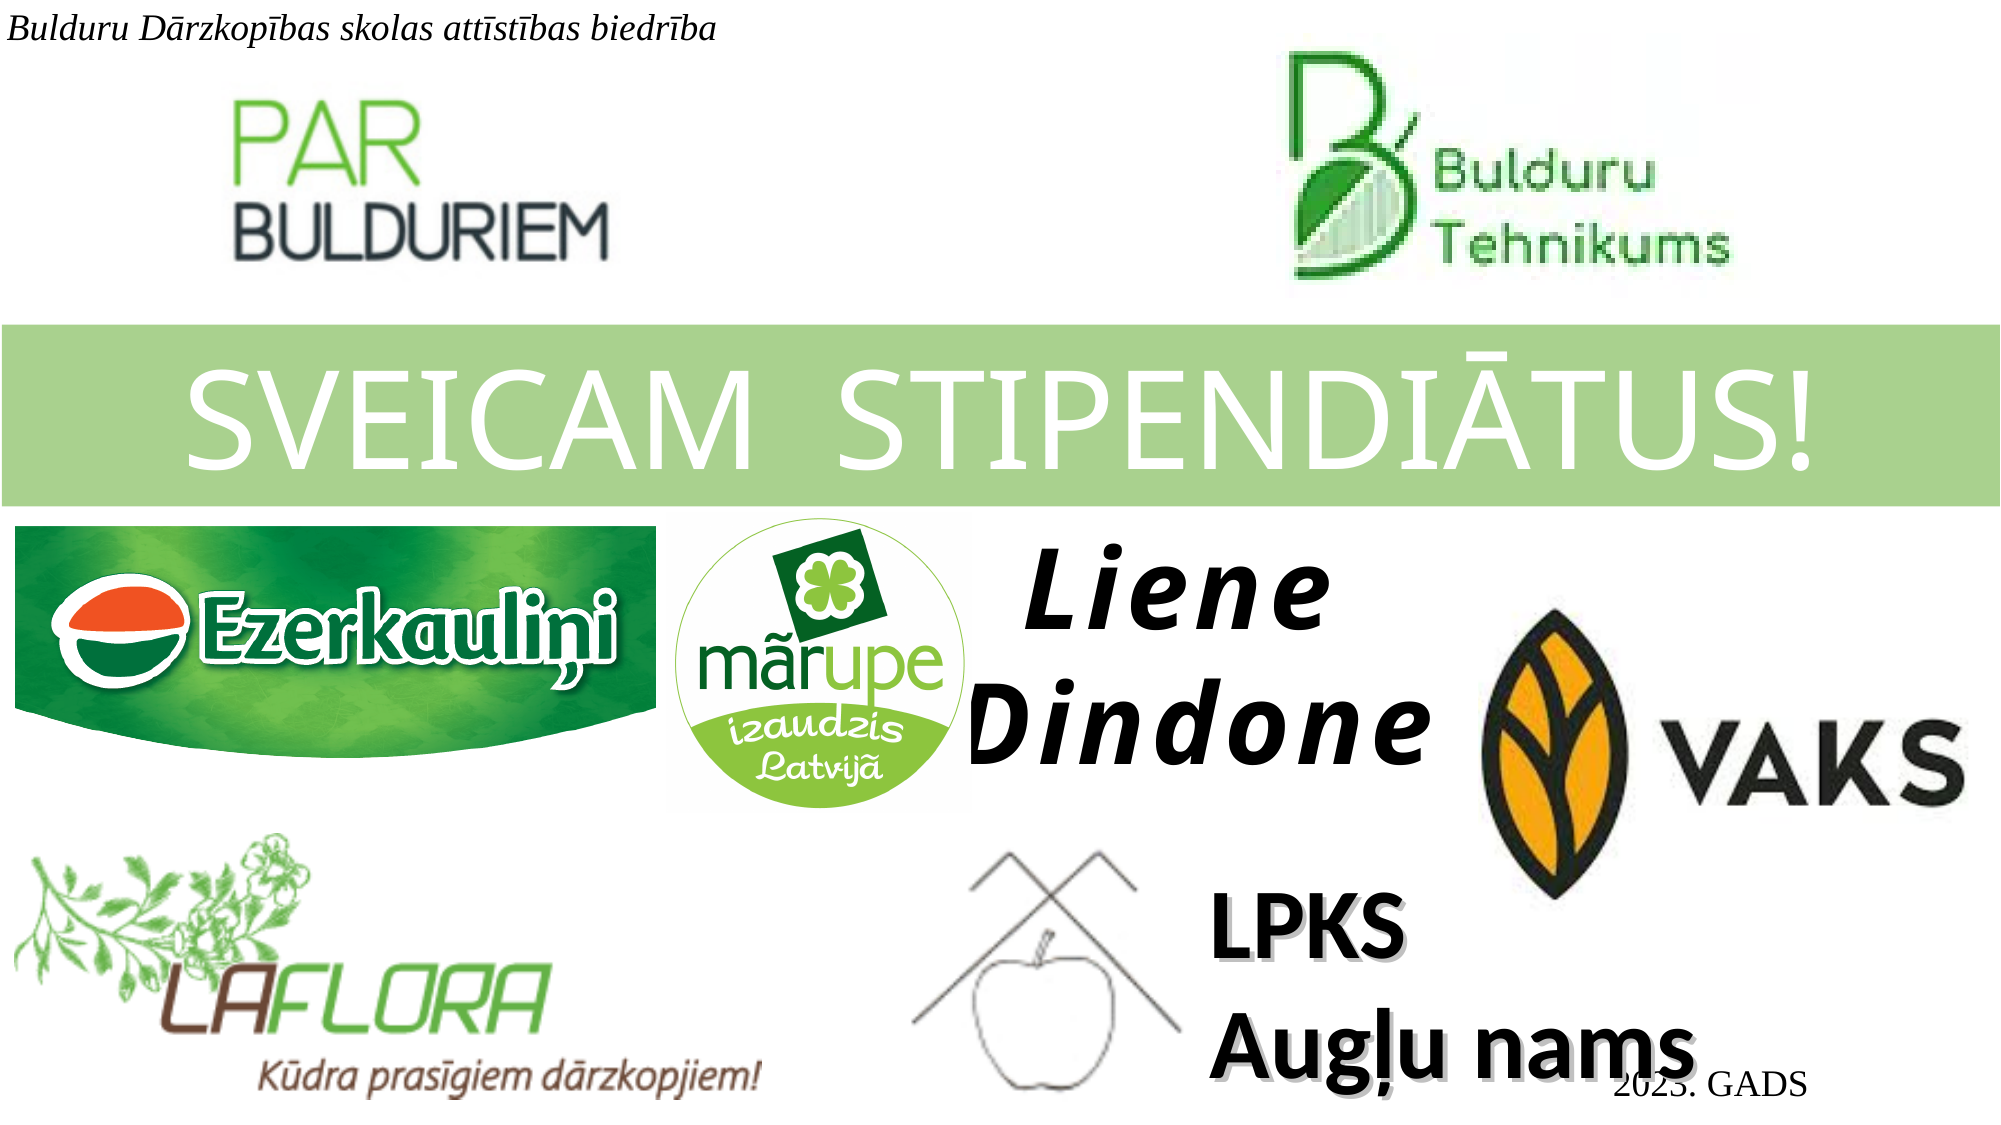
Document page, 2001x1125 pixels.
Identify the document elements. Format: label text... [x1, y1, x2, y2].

text_box SVEICAM STIPENDIĀTUS! [1, 324, 2000, 507]
text_box LPKS Augļu nams [1195, 851, 1746, 1106]
picture [1478, 585, 1969, 913]
picture [1268, 30, 1787, 324]
text_box Bulduru Dārzkopības skolas attīstības biedrība [0, 0, 764, 57]
picture [906, 840, 1213, 1114]
picture [1, 511, 972, 1101]
picture [98, 23, 776, 324]
text_box 2023. GADS [1597, 1050, 2000, 1112]
text_box Liene Dindone [862, 509, 1528, 797]
